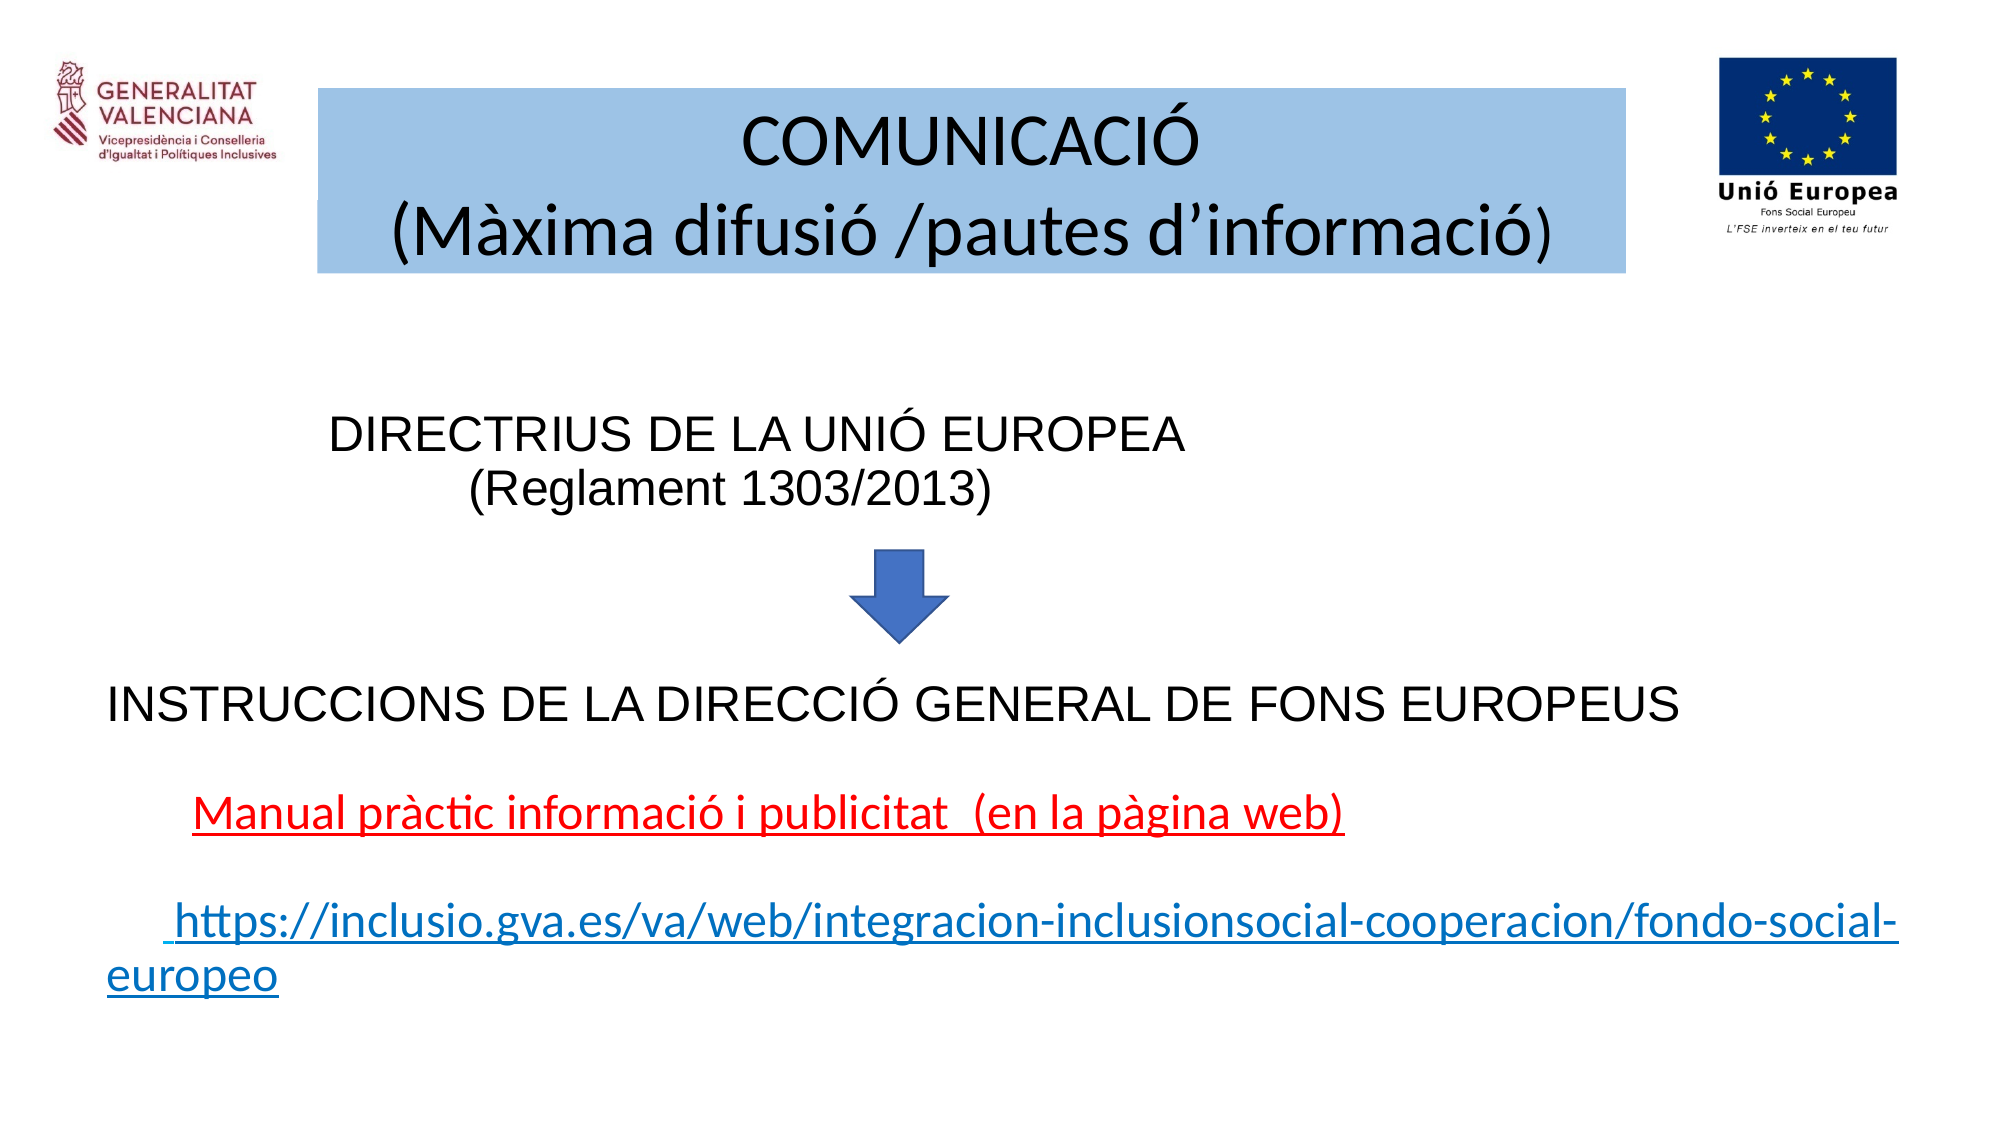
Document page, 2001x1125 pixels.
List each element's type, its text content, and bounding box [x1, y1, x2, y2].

text_box [851, 550, 948, 643]
picture [11, 19, 318, 200]
picture [1700, 47, 1912, 242]
text_box COMUNICACIÓ (Màxima difusió /pautes d’informació) [317, 88, 1626, 274]
text_box DIRECTRIUS DE LA UNIÓ EUROPEA (Reglament 1303/2013) INSTRUCCIONS DE LA DIRECCIÓ GENERAL DE FONS EUROPEUS Manual pràctic informació i publicitat (en la pàgina web) https://inclusio.gva.es/va/web/integracion-inclusionsocial-cooperacion/fondo-social-europeo [92, 347, 1936, 1090]
